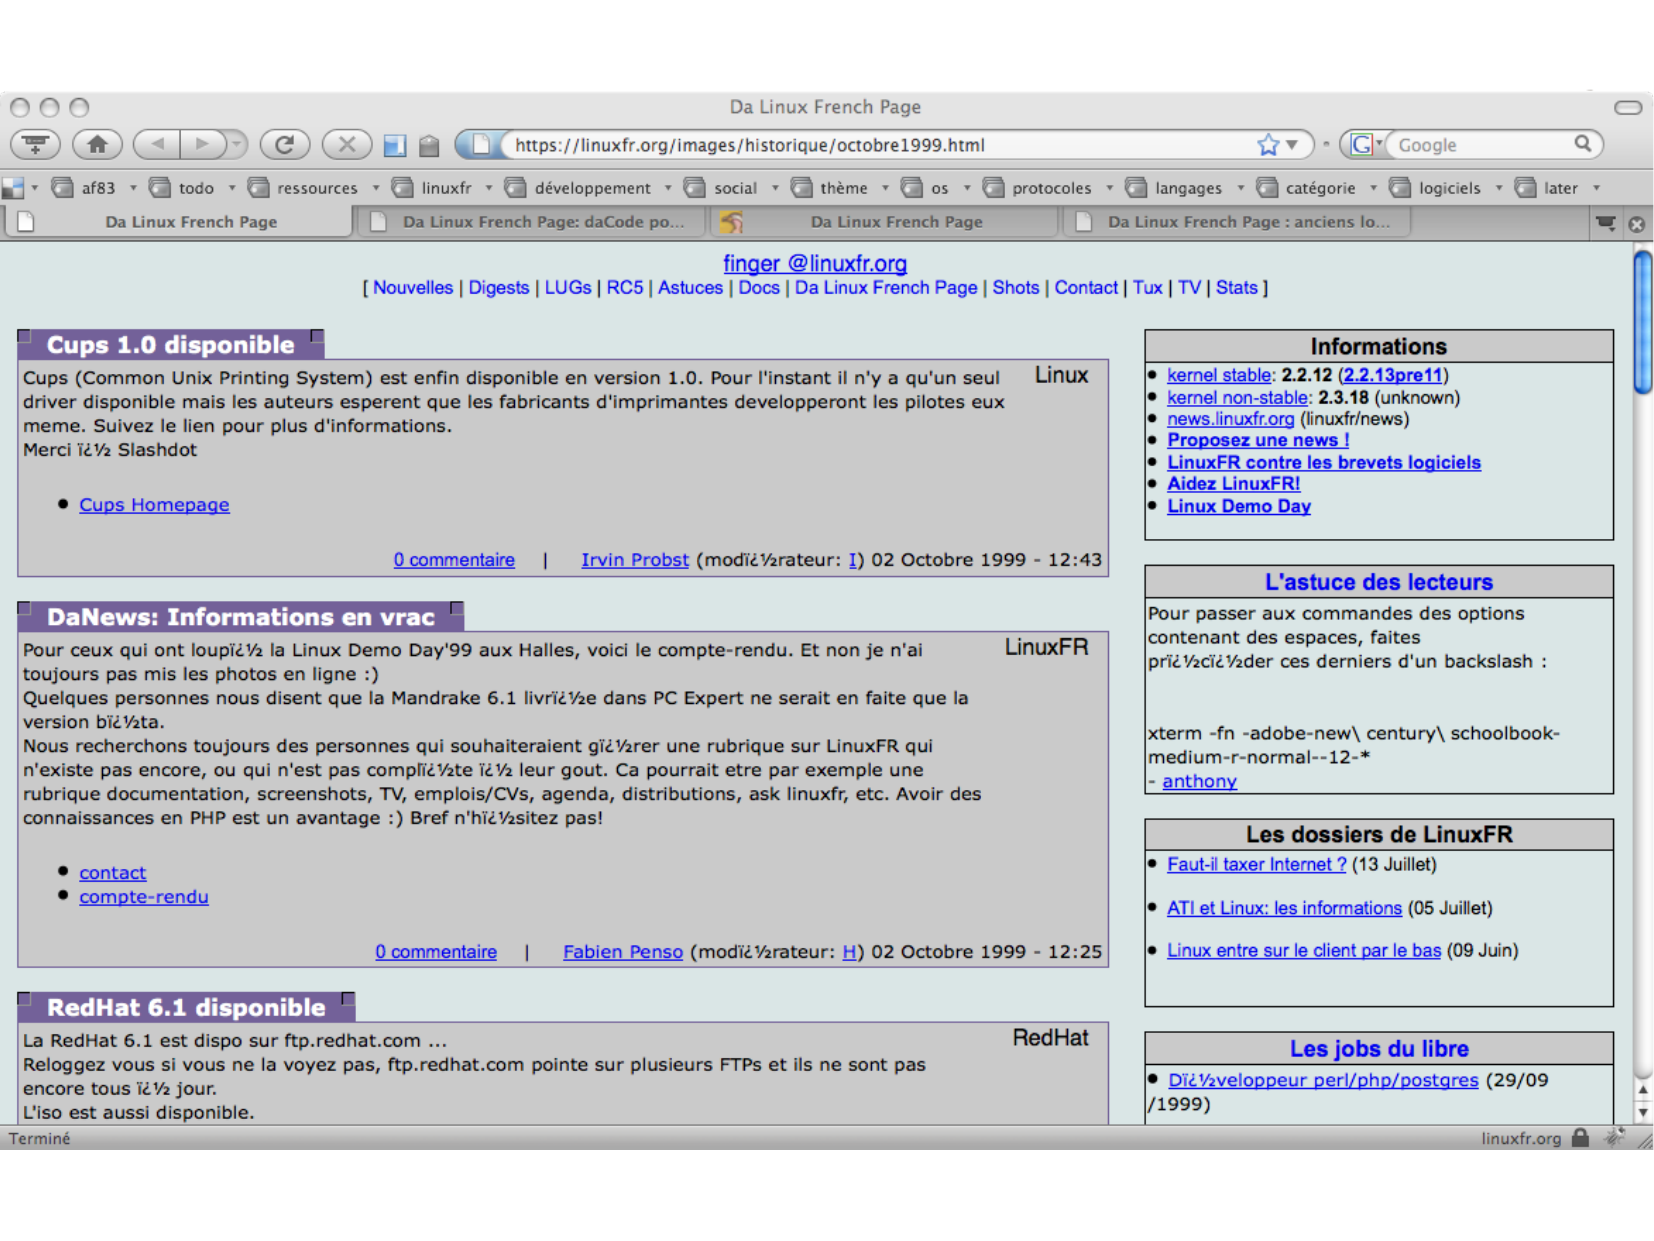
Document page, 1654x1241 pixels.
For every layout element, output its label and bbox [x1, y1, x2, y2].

picture [0, 88, 1654, 1150]
